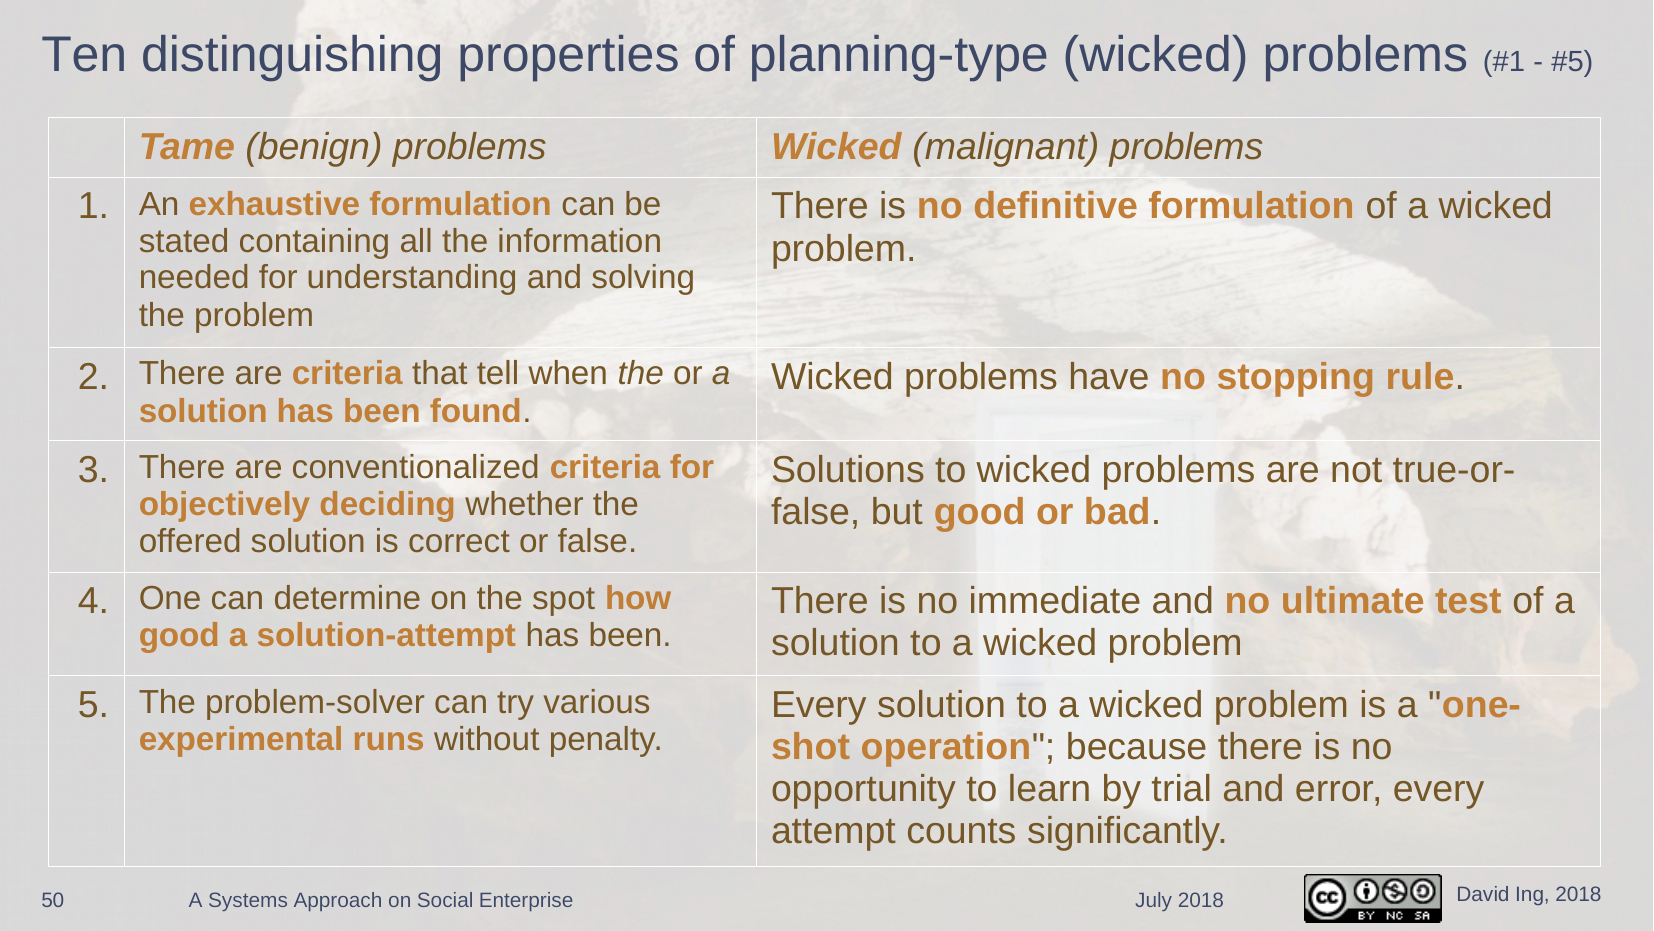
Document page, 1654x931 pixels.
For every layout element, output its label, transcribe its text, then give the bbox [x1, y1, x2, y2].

table_cell Every solution to a wicked problem is a "one-shot operation"; because there is no opportunity to learn by trial and error, every attempt counts significantly. [757, 676, 1600, 866]
table_cell There is no immediate and no ultimate test of a solution to a wicked problem [757, 573, 1600, 675]
table_cell An exhaustive formulation can be stated containing all the information needed for understanding and solving the problem [125, 178, 756, 347]
table_cell One can determine on the spot how good a solution-attempt has been. [125, 573, 756, 675]
picture [1304, 874, 1442, 923]
table_cell 5. [49, 676, 124, 866]
table_cell 4. [49, 573, 124, 675]
title Ten distinguishing properties of planning-type (wicked) problems (#1 - #5) [41, 30, 1613, 126]
table_cell There are criteria that tell when the or a solution has been found. [125, 348, 756, 440]
table_header Wicked (malignant) problems [757, 118, 1600, 177]
table_cell Solutions to wicked problems are not true-or-false, but good or bad. [757, 441, 1600, 572]
table_cell 2. [49, 348, 124, 440]
table_header [49, 118, 124, 177]
table_header Tame (benign) problems [125, 118, 756, 177]
table_cell Wicked problems have no stopping rule. [757, 348, 1600, 440]
table_cell The problem-solver can try various experimental runs without penalty. [125, 676, 756, 866]
table_cell 1. [49, 178, 124, 347]
table_cell There are conventionalized criteria for objectively deciding whether the offered solution is correct or false. [125, 441, 756, 572]
table_cell There is no definitive formulation of a wicked problem. [757, 178, 1600, 347]
table_cell 3. [49, 441, 124, 572]
table_cell Pursuits: [0, 0, 1653, 931]
